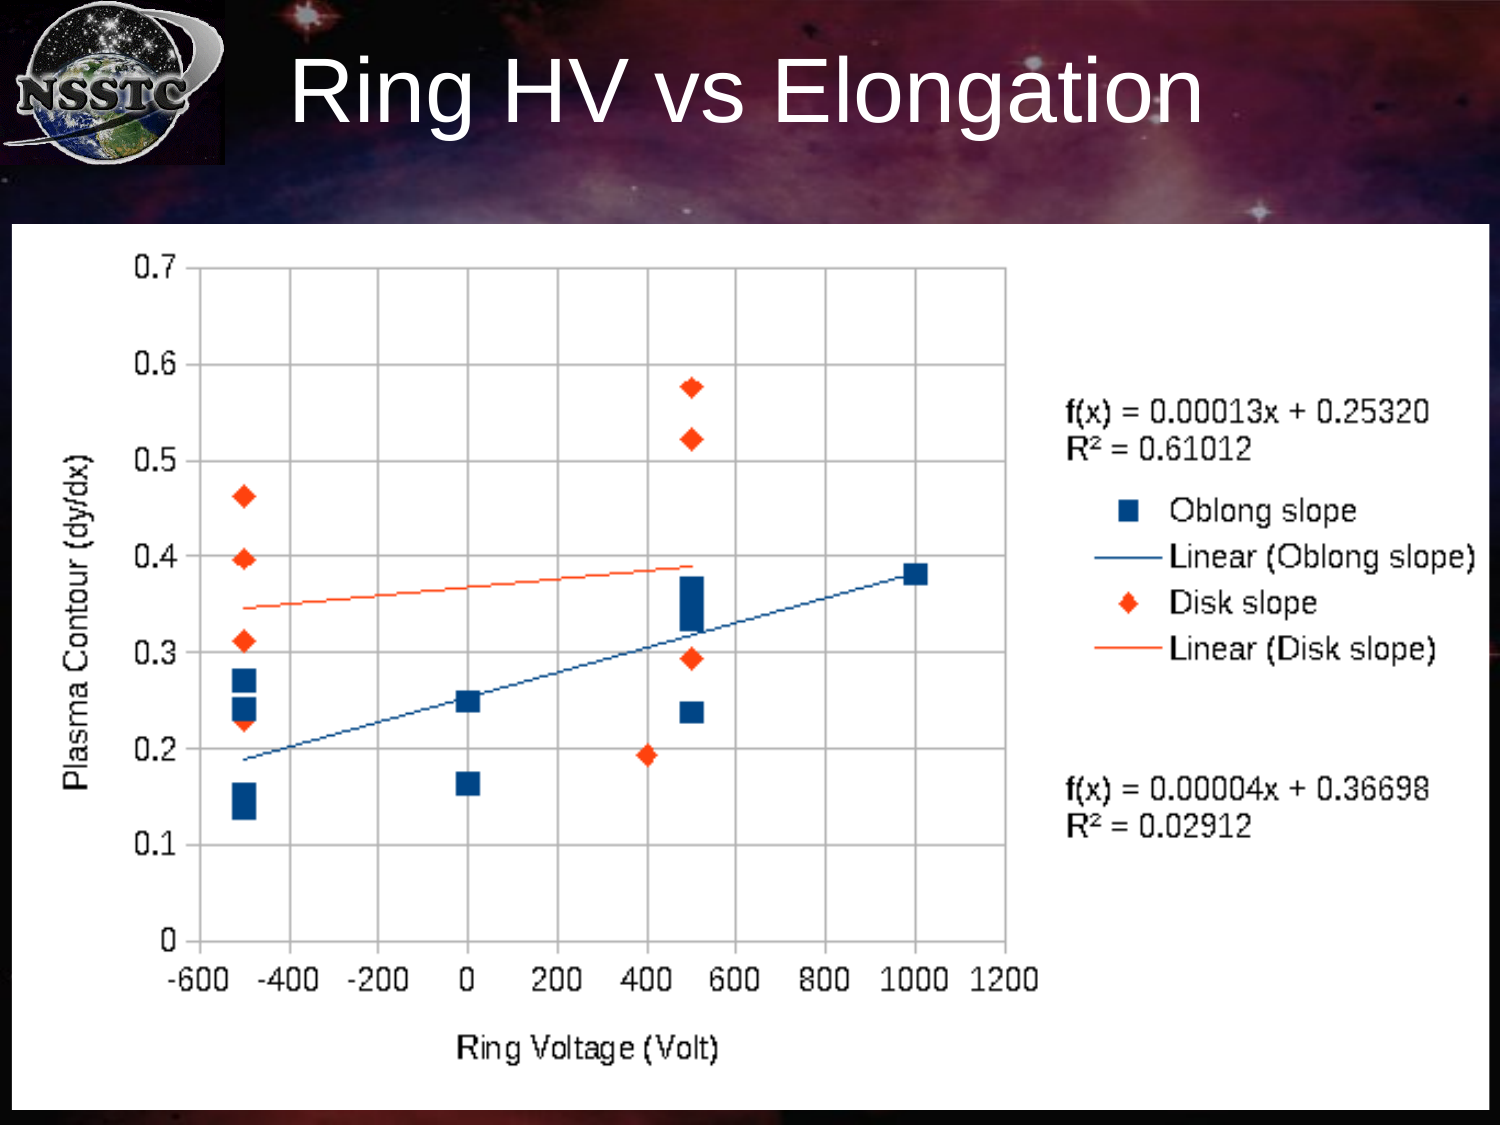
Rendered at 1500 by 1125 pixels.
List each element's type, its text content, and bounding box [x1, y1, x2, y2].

picture [0, 0, 1500, 1125]
title Ring HV vs Elongation [112, 0, 1383, 190]
